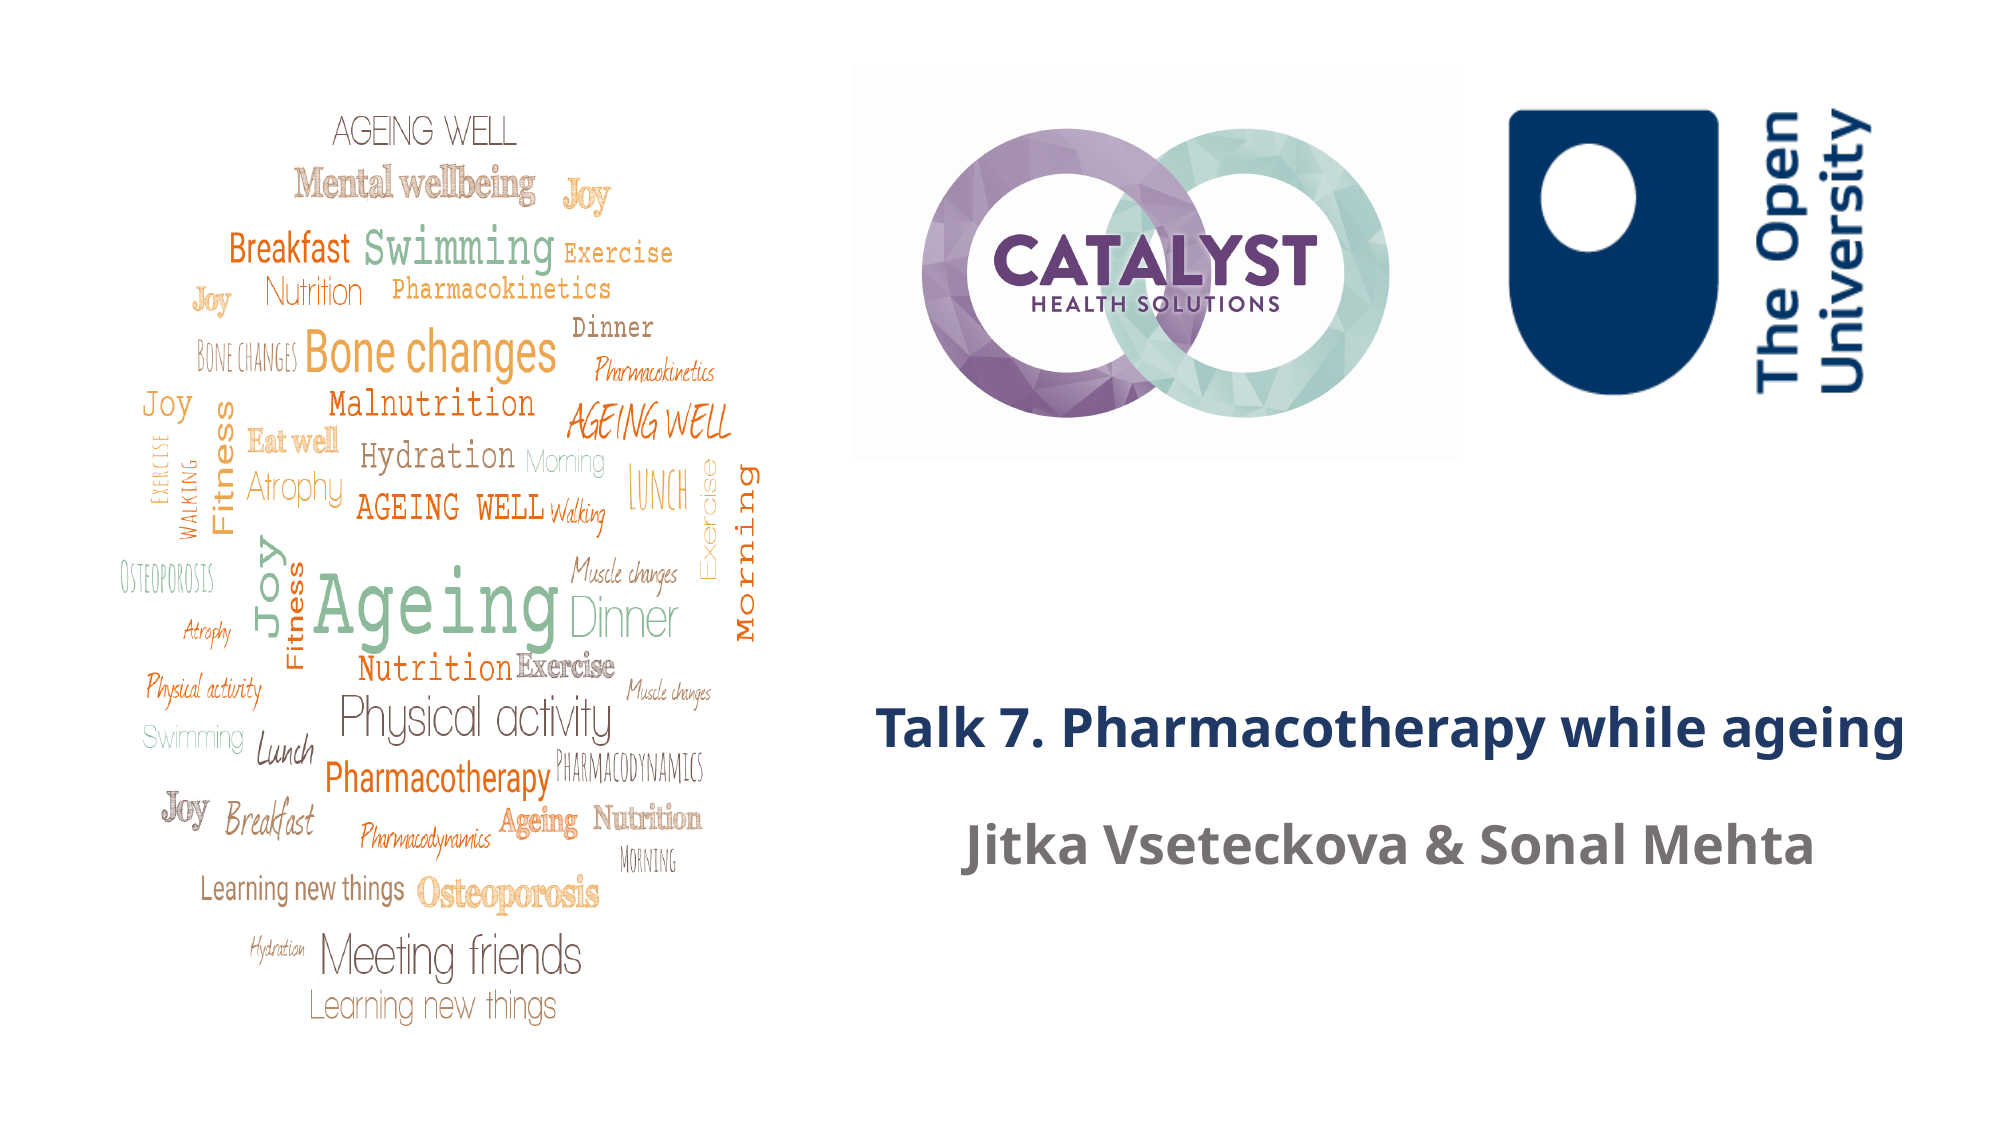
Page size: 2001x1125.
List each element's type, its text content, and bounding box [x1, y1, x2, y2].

title Talk 7. Pharmacotherapy while ageing Jitka Vseteckova & Sonal Mehta [832, 624, 1951, 919]
picture [91, 58, 778, 1083]
picture [1507, 104, 1874, 400]
picture [852, 64, 1458, 460]
